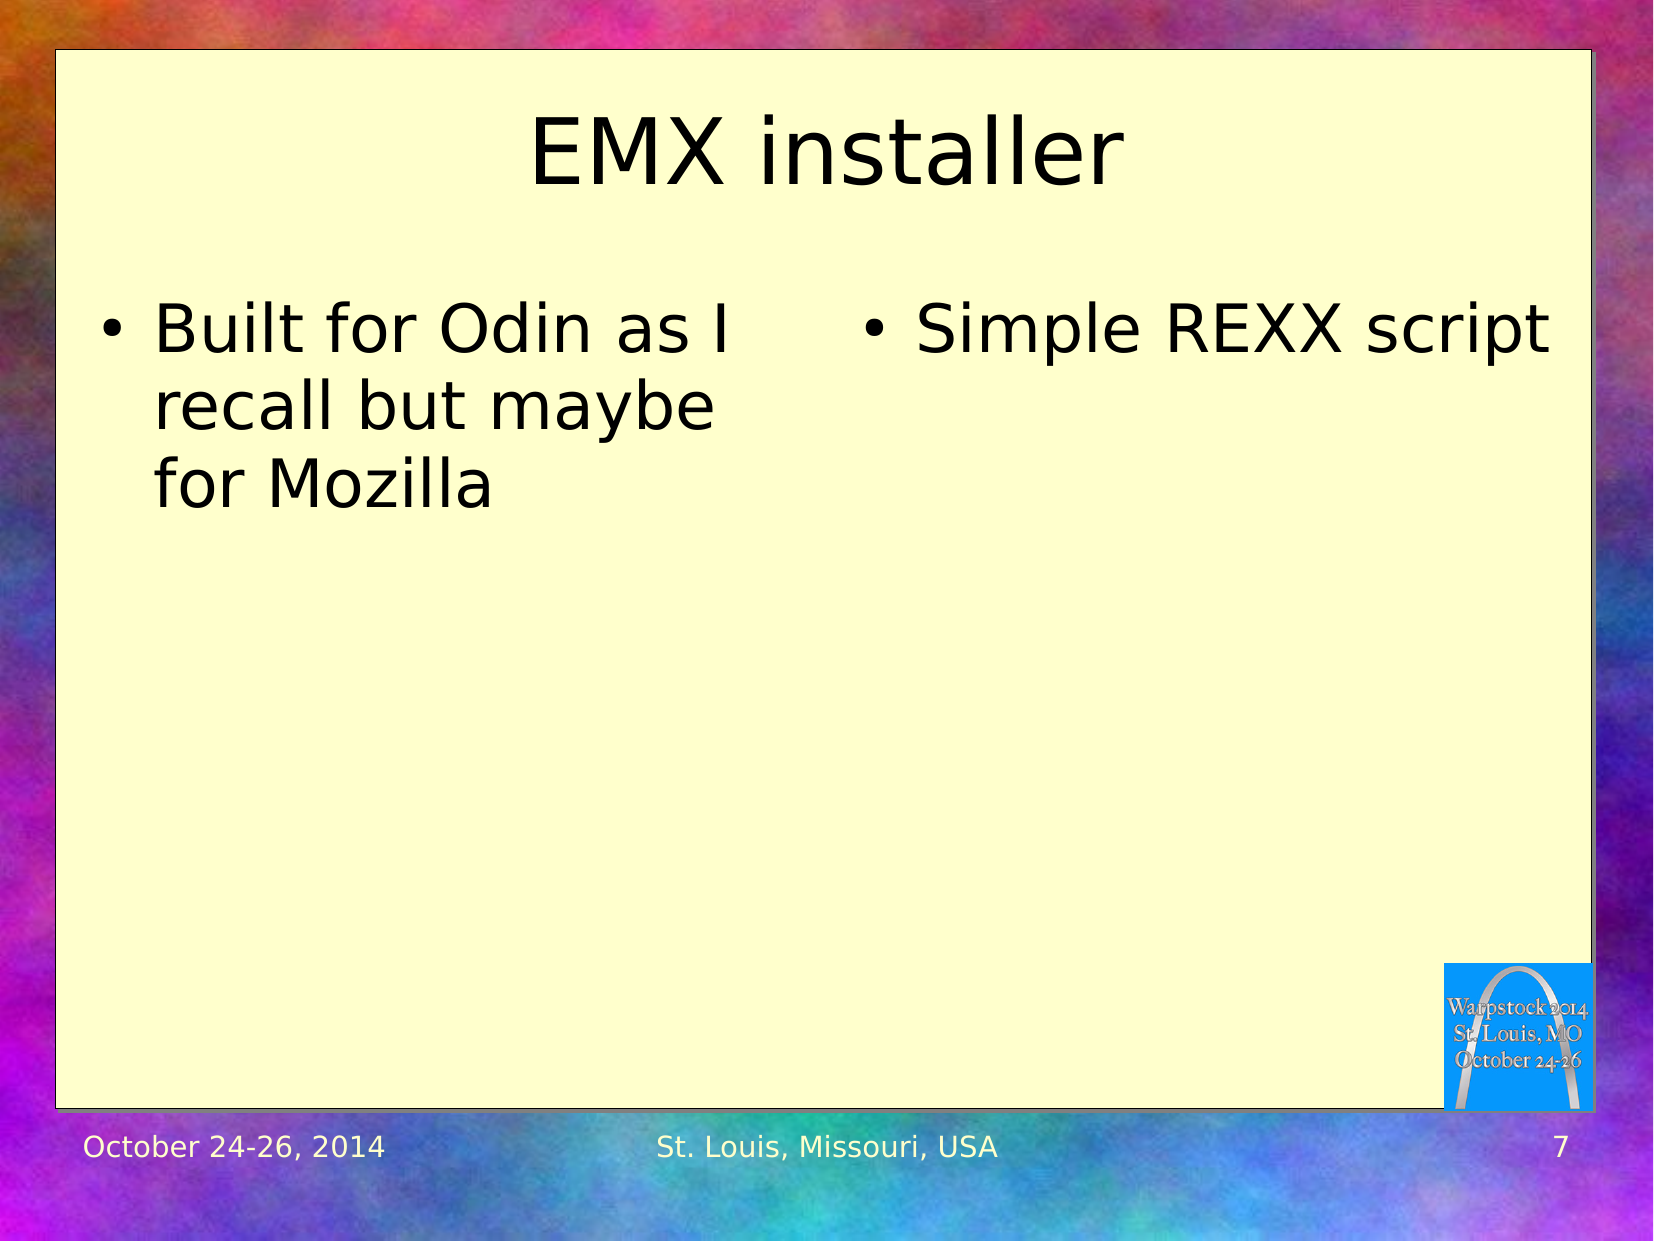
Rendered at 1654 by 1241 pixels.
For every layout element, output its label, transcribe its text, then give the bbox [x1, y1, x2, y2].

list Simple REXX script [844, 290, 1571, 1109]
picture [0, 0, 1654, 1241]
title EMX installer [82, 49, 1571, 257]
list Built for Odin as I recall but maybe for Mozilla [82, 290, 809, 1109]
